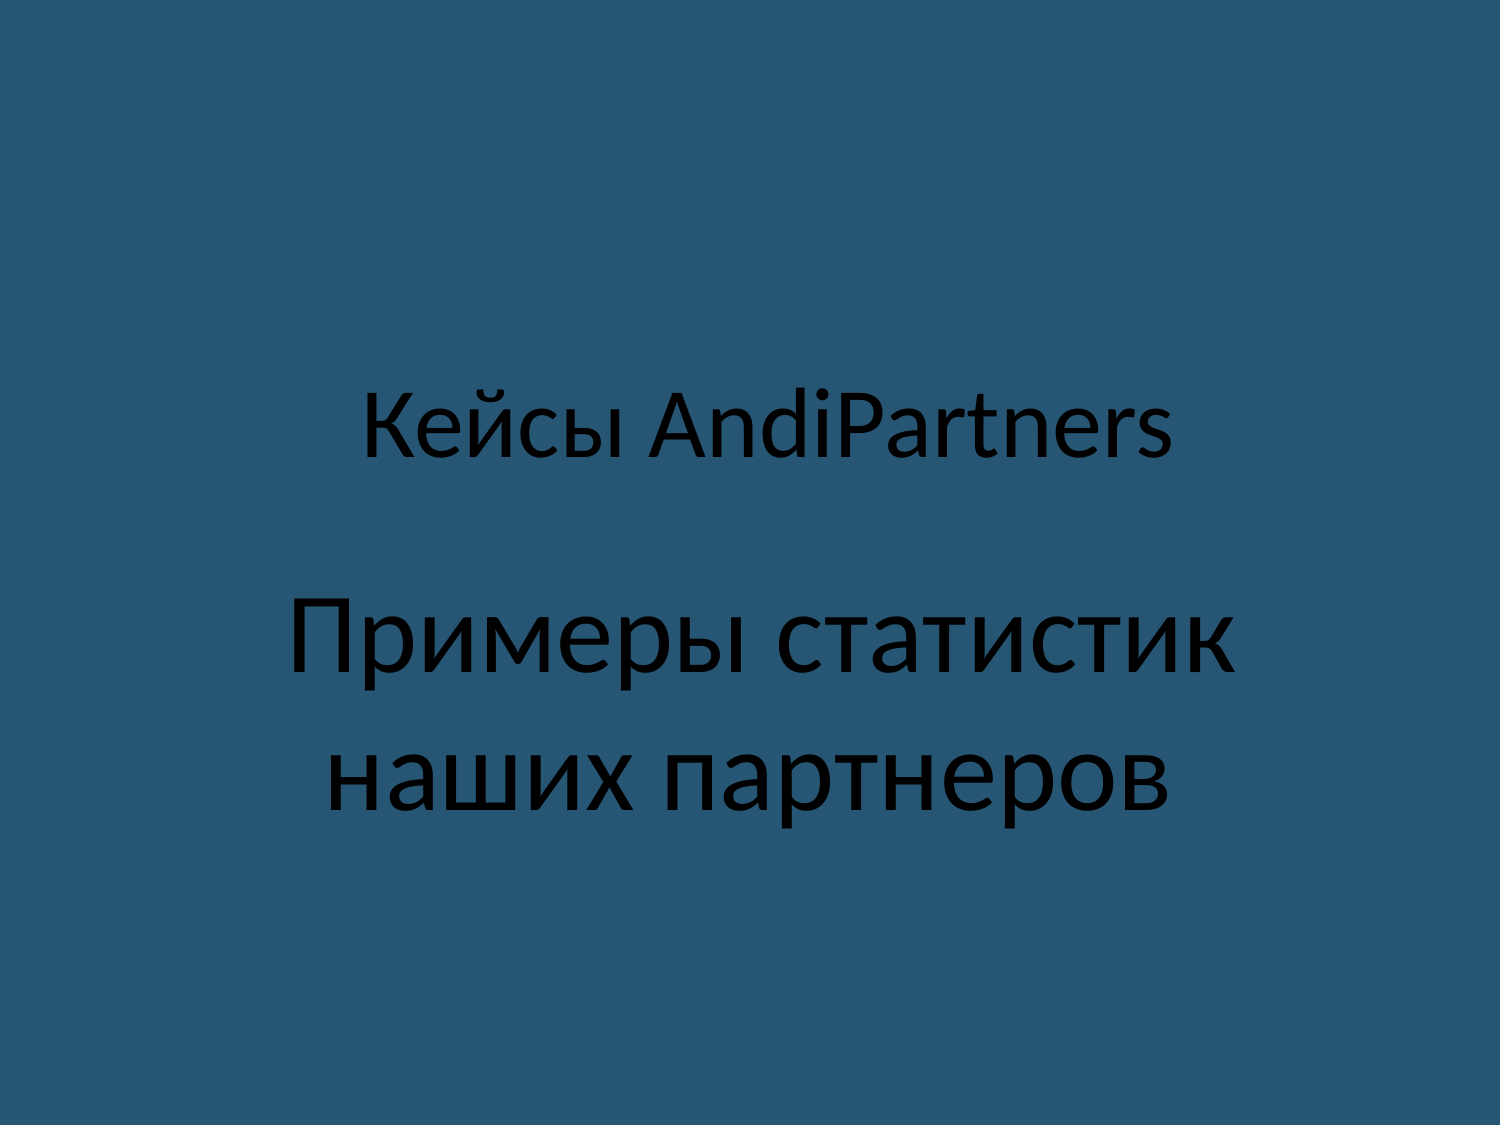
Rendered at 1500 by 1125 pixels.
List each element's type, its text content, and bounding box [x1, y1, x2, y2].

list Примеры статистик наших партнеров [135, 550, 1388, 698]
title Кейсы AndiPartners [59, 349, 1477, 466]
